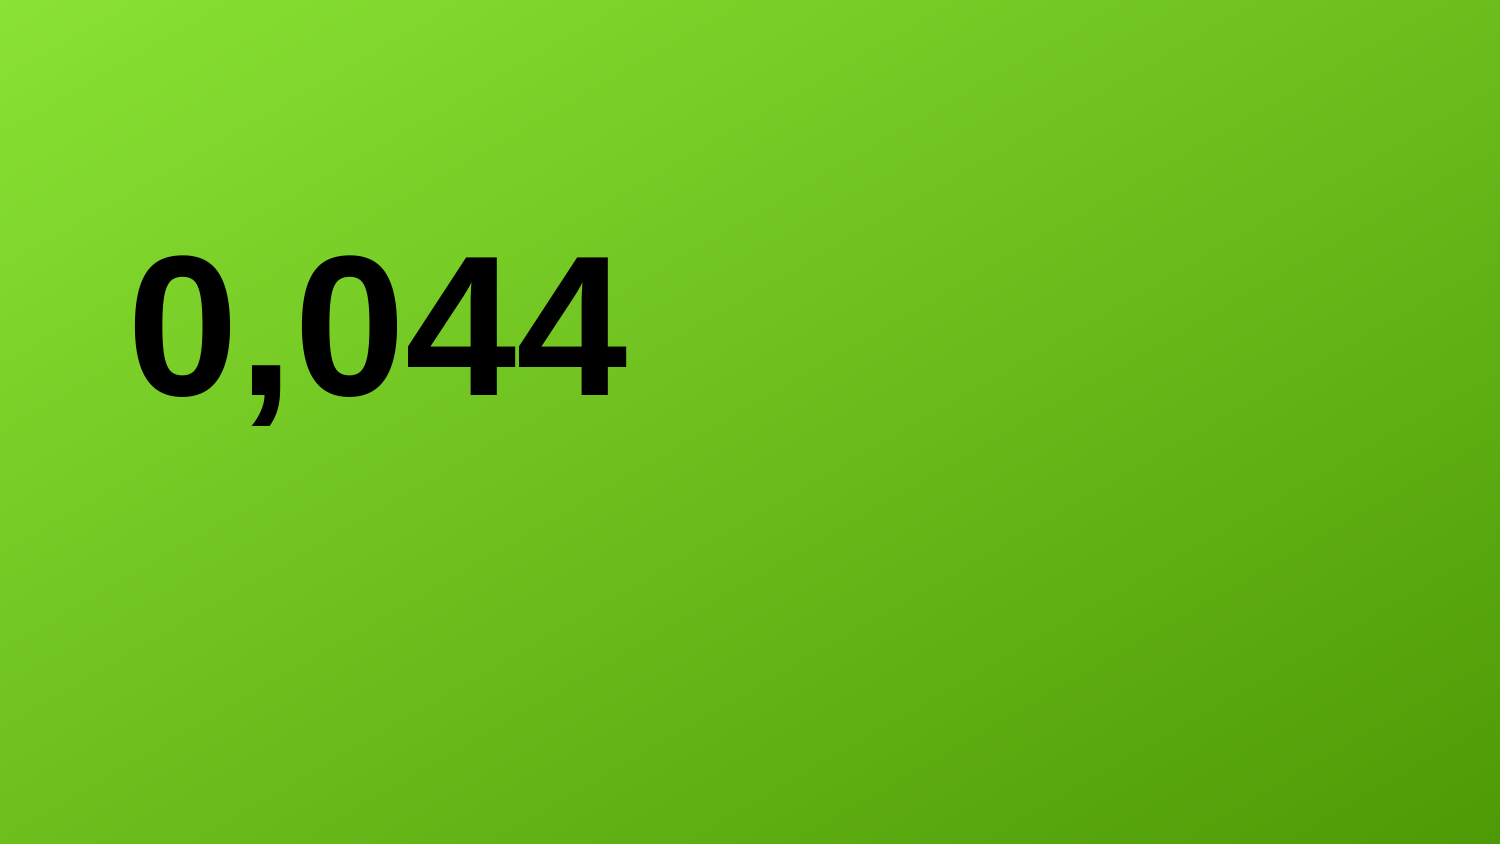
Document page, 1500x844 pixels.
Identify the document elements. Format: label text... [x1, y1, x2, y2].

title 0,044 [112, 259, 1388, 450]
